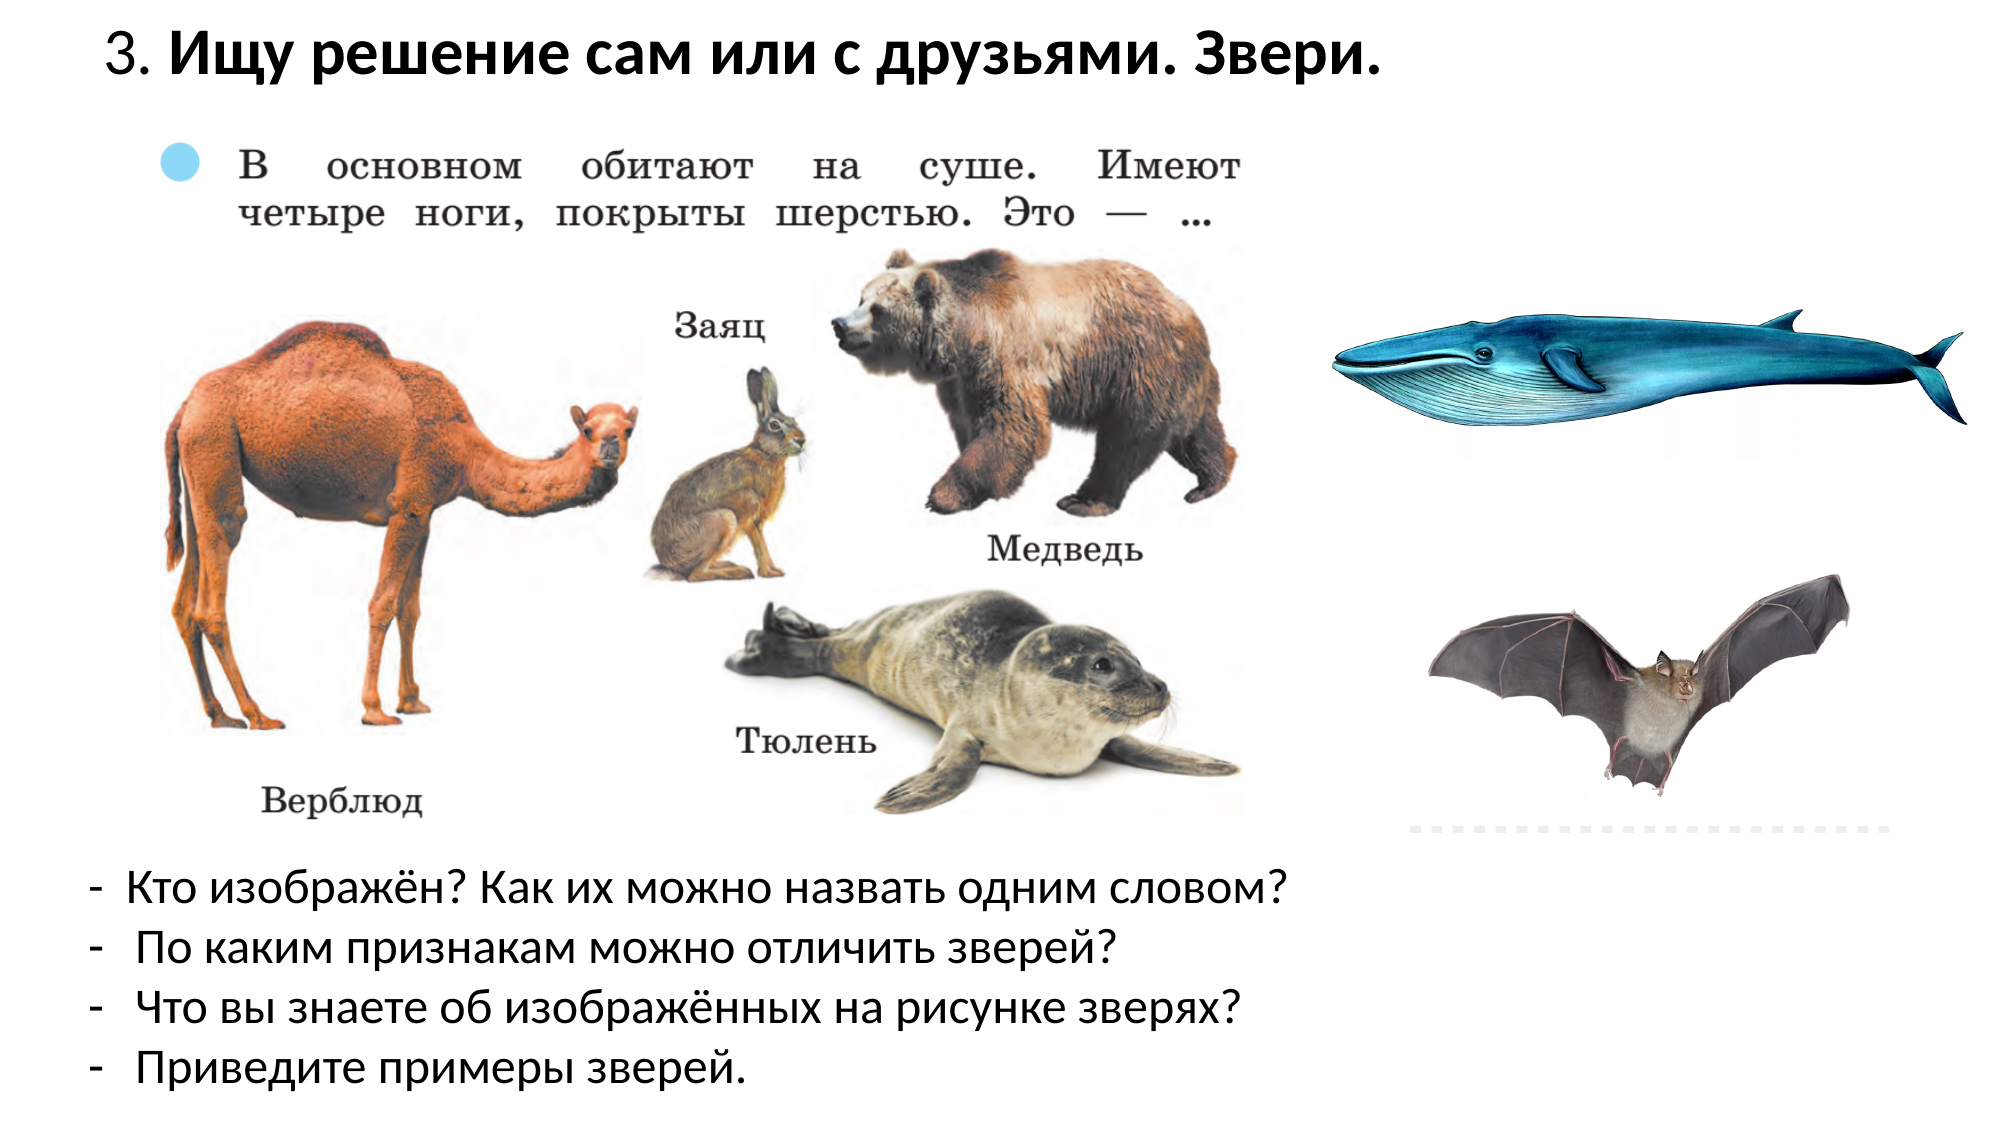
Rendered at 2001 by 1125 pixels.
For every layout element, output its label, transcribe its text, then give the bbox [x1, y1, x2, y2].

picture [1326, 274, 1973, 458]
text_box 3. Ищу решение сам или с друзьями. Звери. [88, 0, 1415, 95]
picture [1410, 555, 1889, 833]
picture [150, 128, 1283, 833]
text_box - Кто изображён? Как их можно назвать одним словом? По каким признакам можно отличить зверей? Что вы знаете об изображённых на рисунке зверях? Приведите примеры зверей. [73, 846, 1548, 1101]
